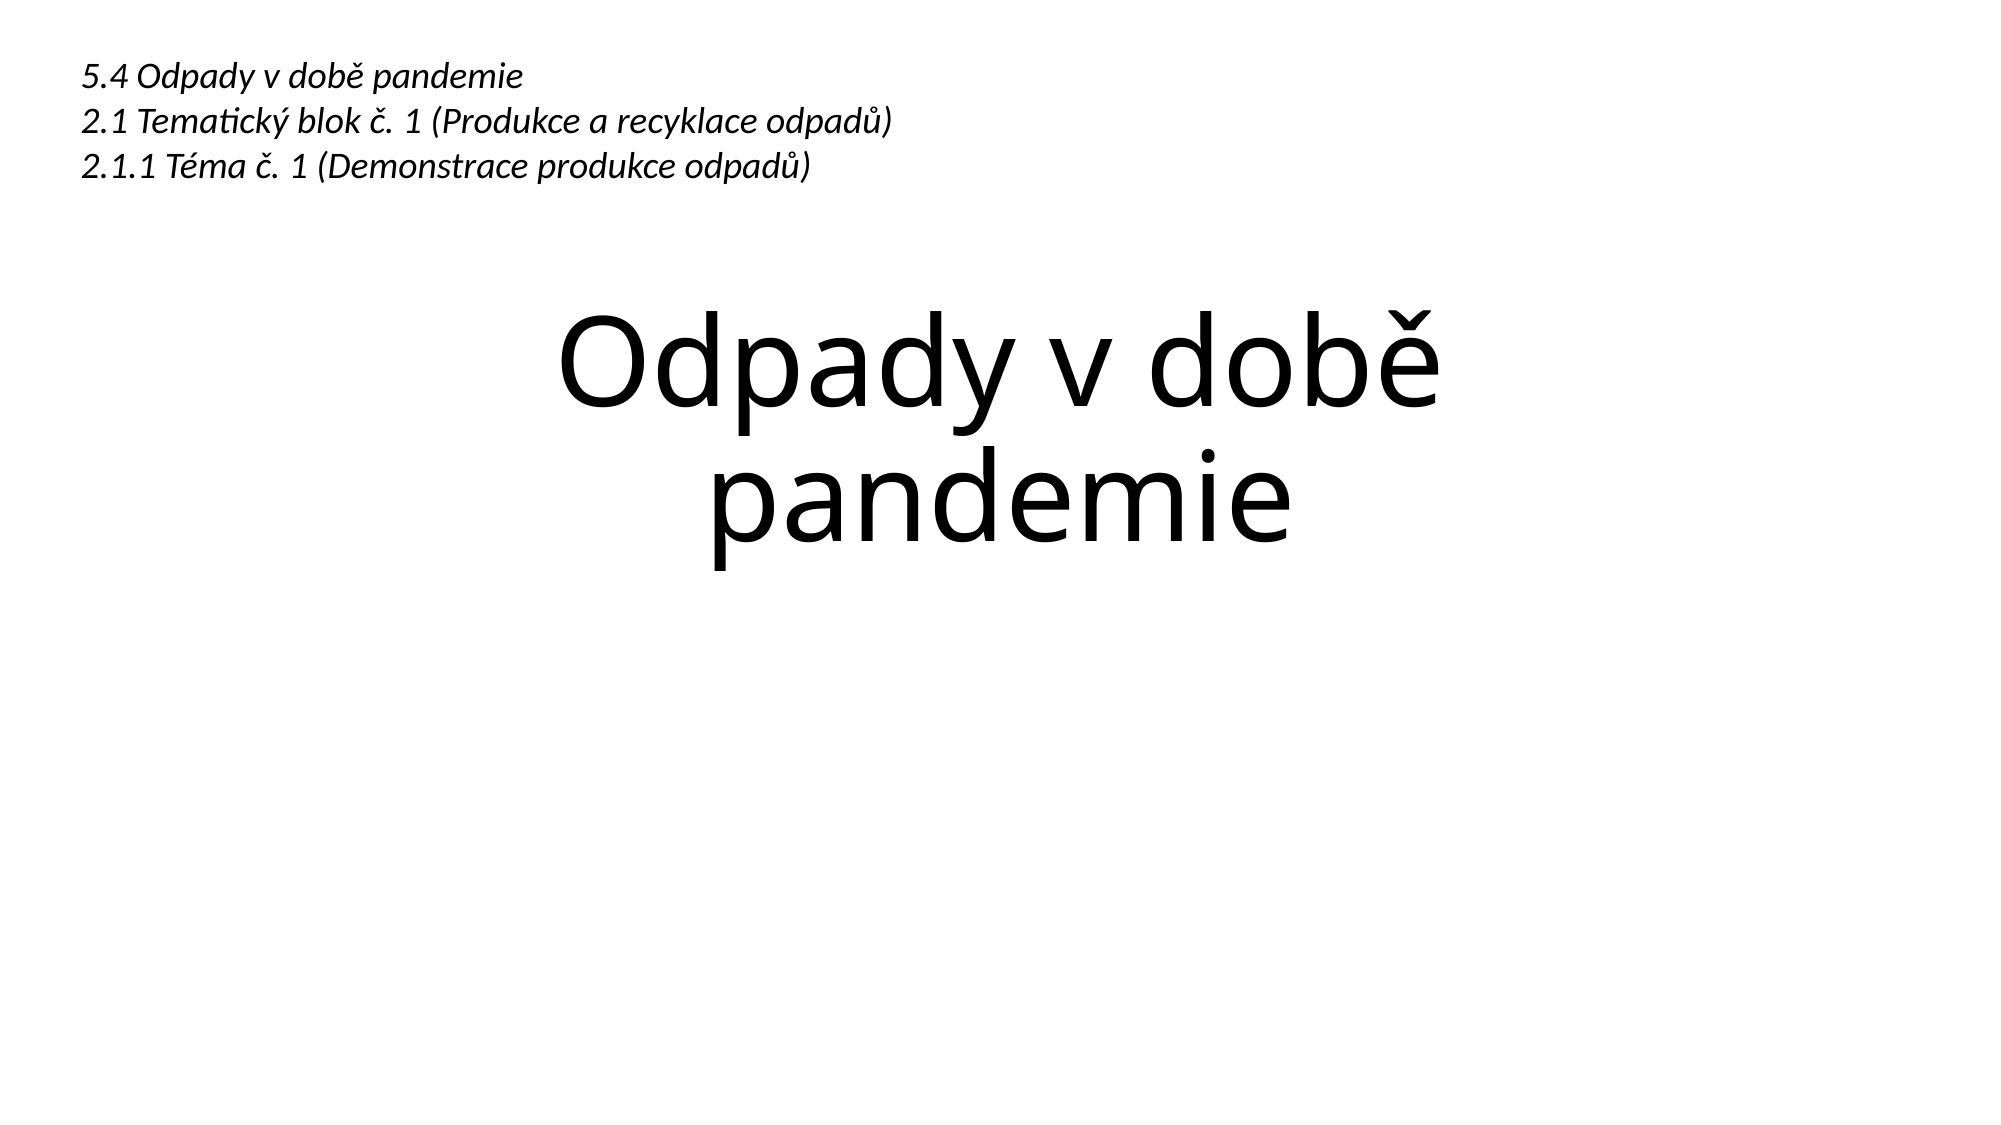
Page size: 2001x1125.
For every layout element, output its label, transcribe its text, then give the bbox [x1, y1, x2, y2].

text_box 5.4 Odpady v době pandemie 2.1 Tematický blok č. 1 (Produkce a recyklace odpadů) 2.1.1 Téma č. 1 (Demonstrace produkce odpadů) [65, 43, 916, 196]
title Odpady v době pandemie [249, 184, 1750, 576]
